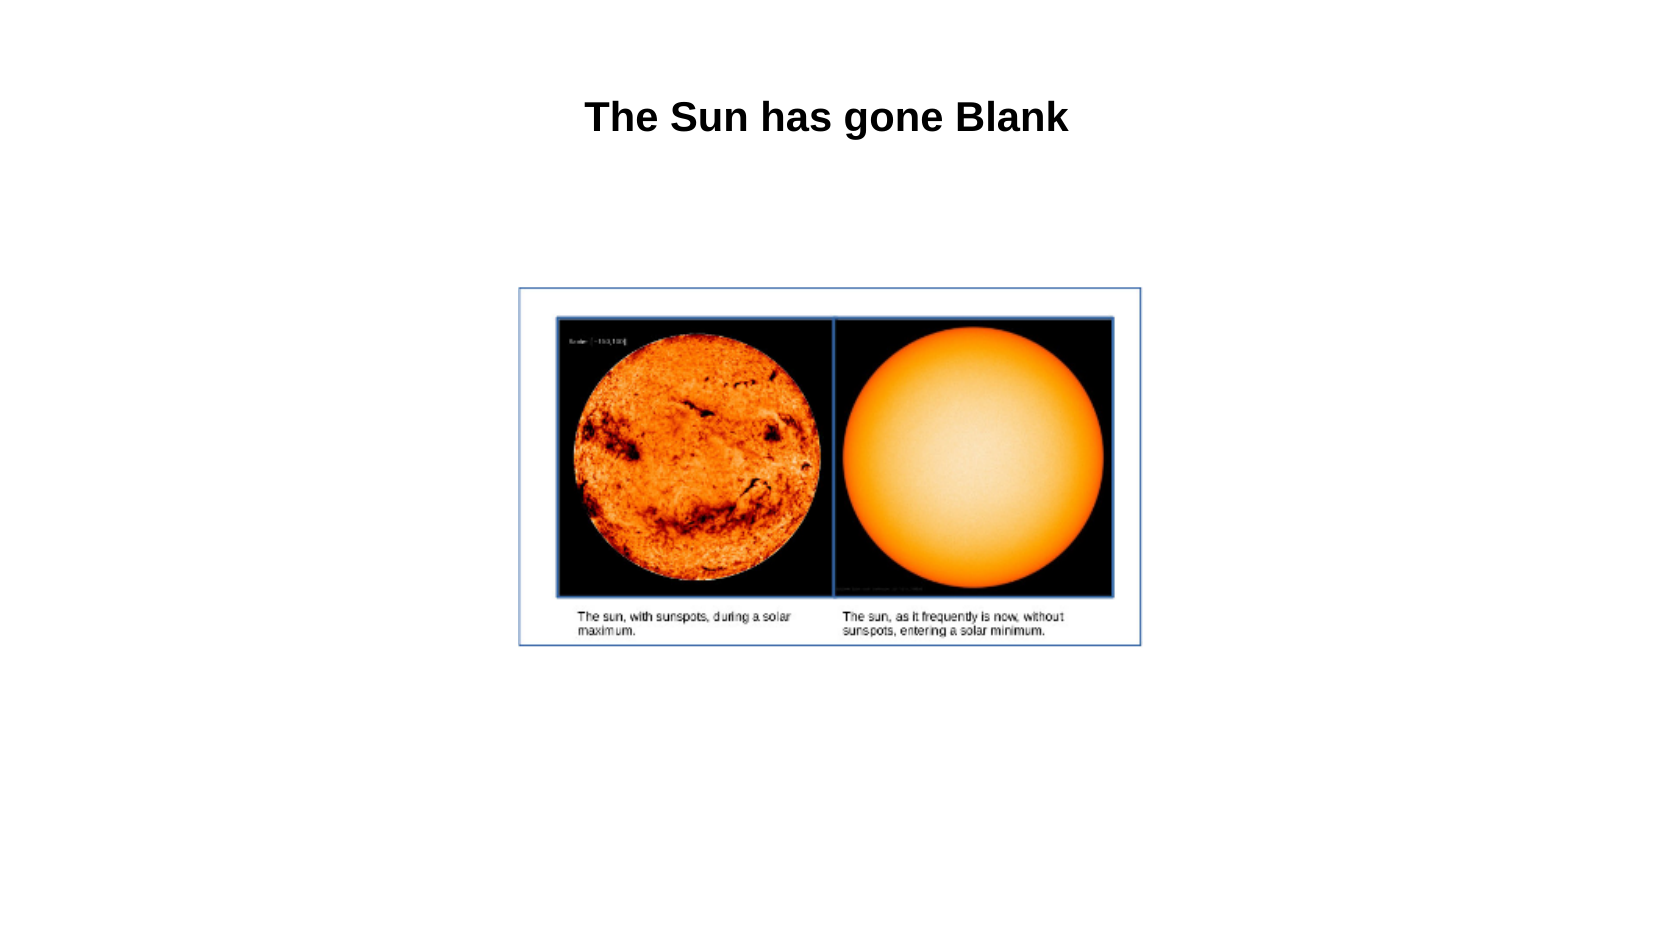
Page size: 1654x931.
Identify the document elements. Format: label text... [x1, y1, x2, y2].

picture [518, 286, 1143, 648]
text_box The Sun has gone Blank [82, 89, 1571, 140]
